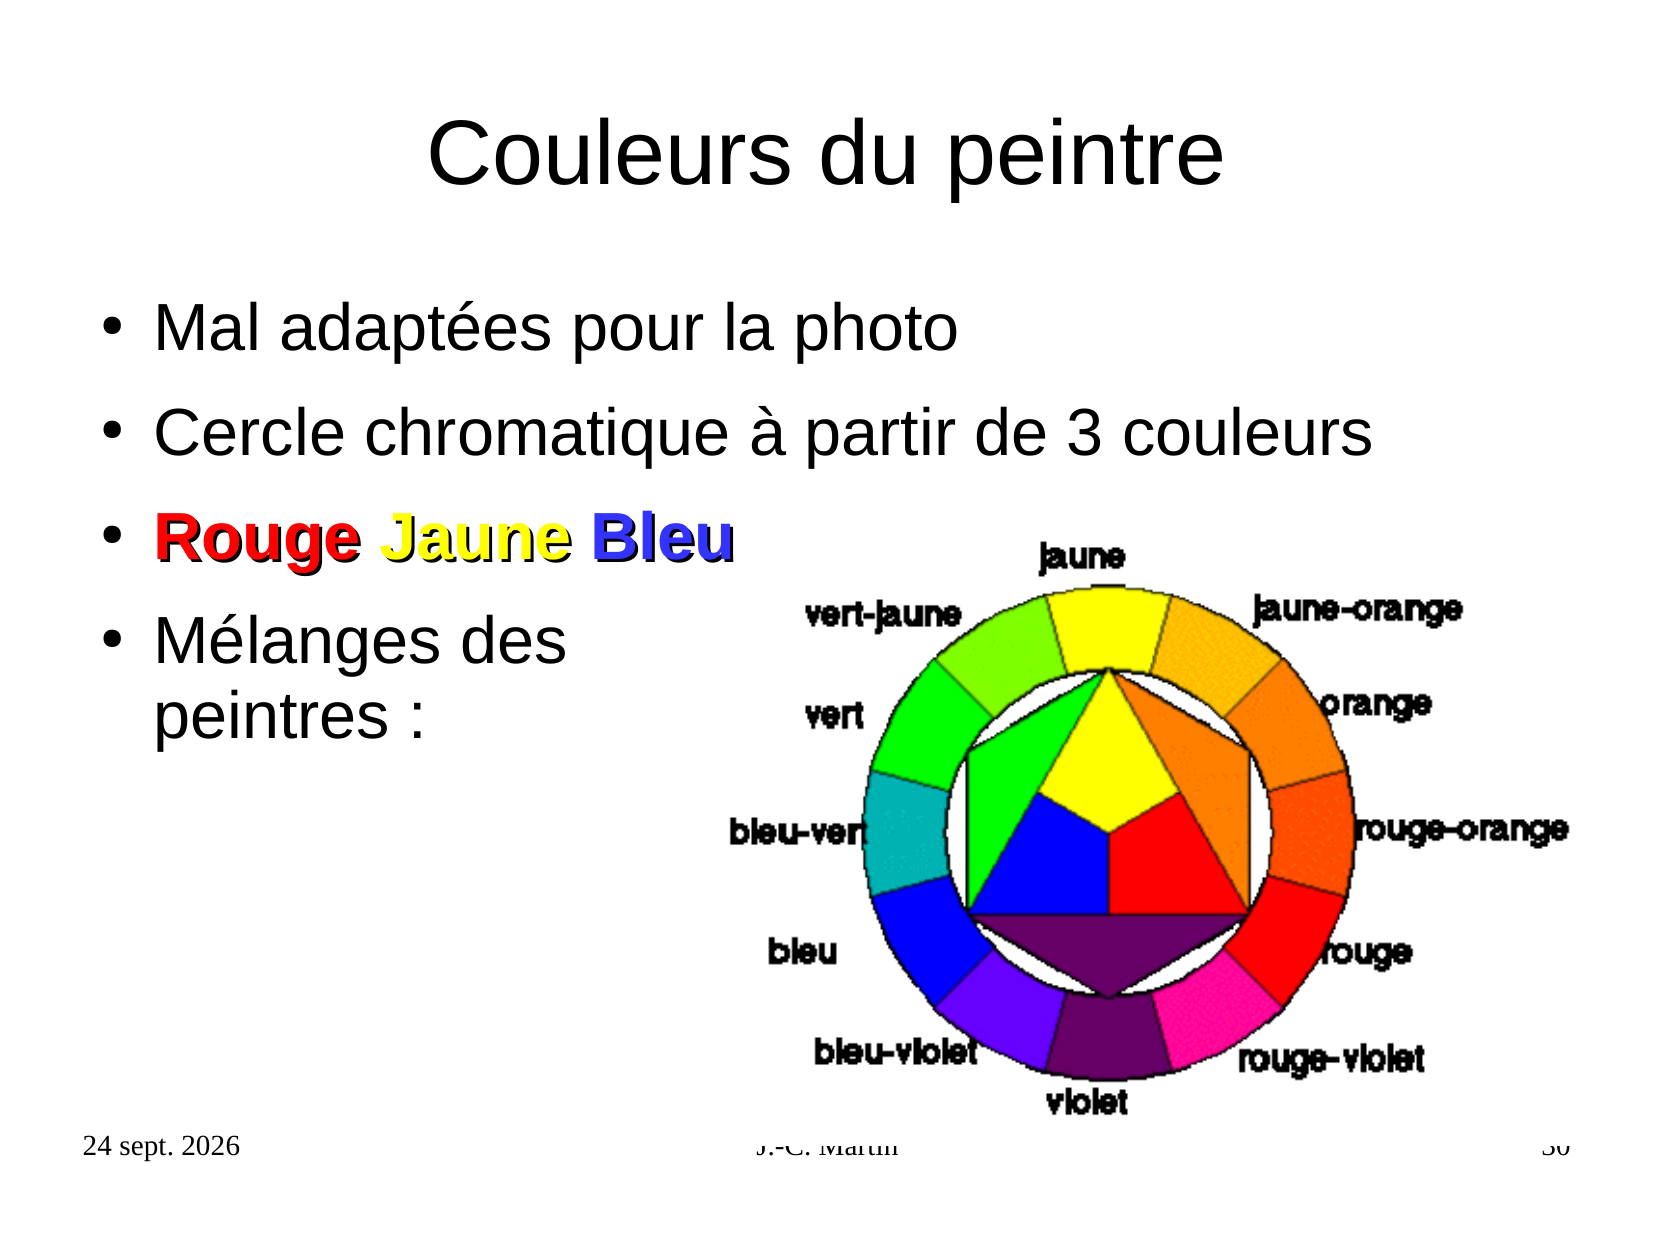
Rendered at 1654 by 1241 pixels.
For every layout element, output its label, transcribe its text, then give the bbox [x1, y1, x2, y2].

list Mal adaptées pour la photo Cercle chromatique à partir de 3 couleurs Rouge Jaune Bleu Mélanges des peintres : [82, 290, 1571, 1010]
title Couleurs du peintre [82, 49, 1571, 257]
picture [698, 519, 1606, 1146]
